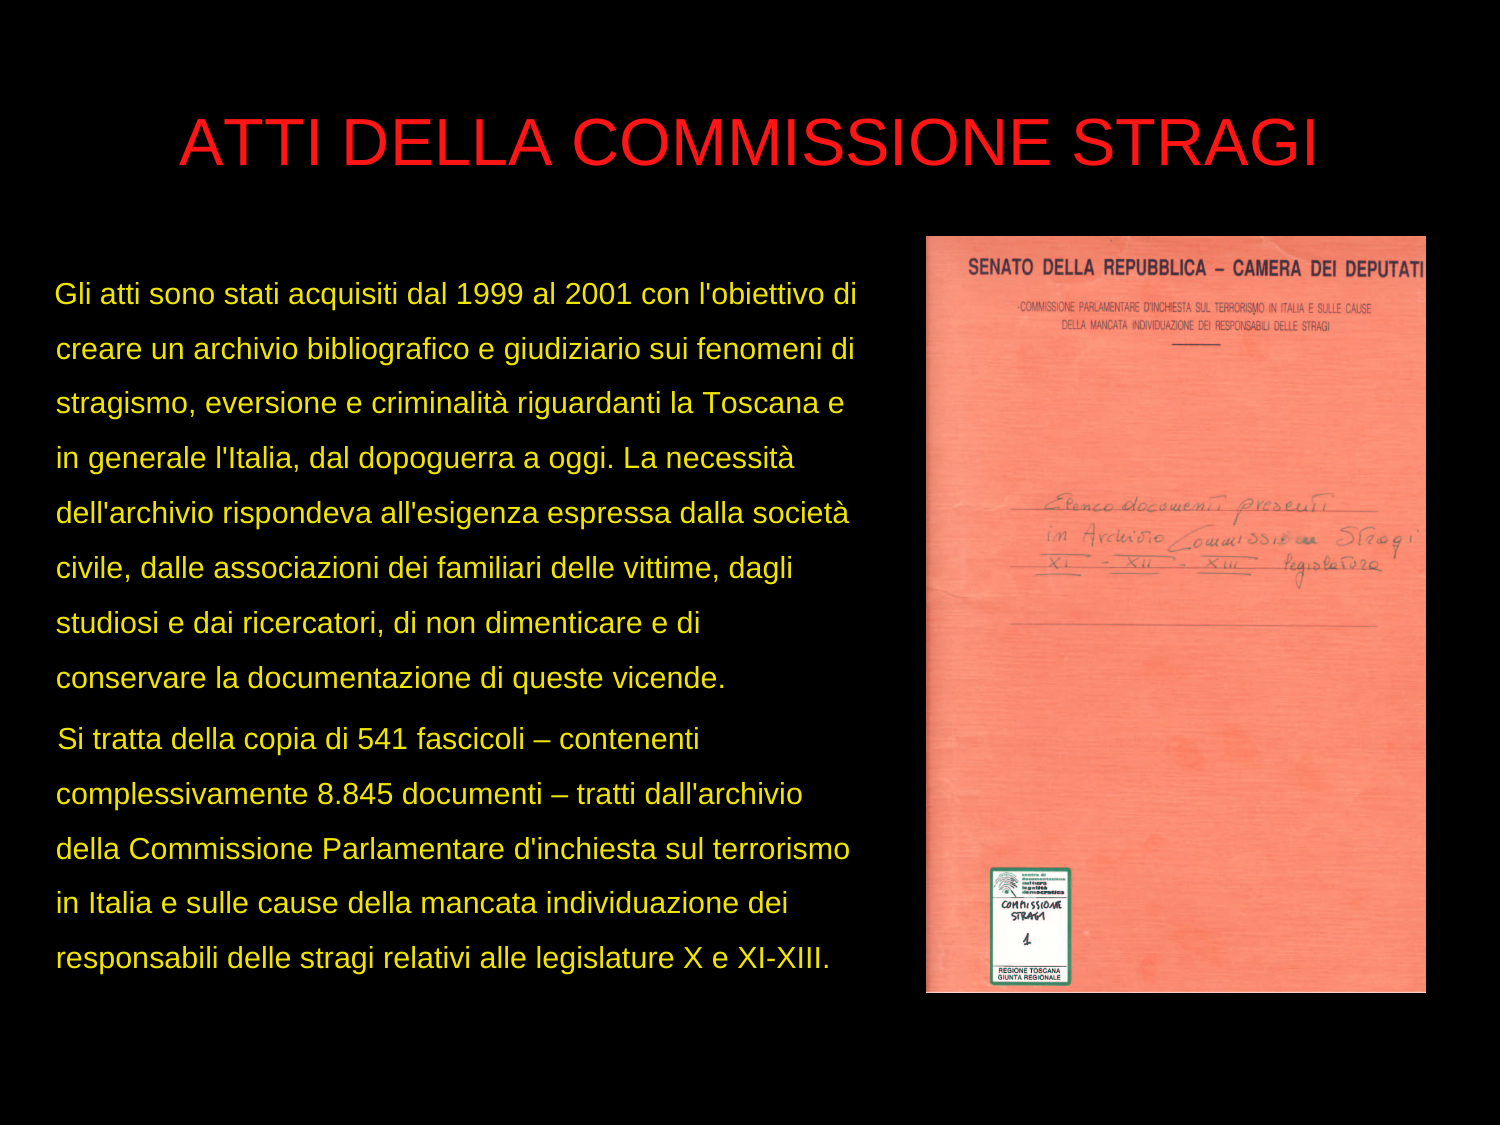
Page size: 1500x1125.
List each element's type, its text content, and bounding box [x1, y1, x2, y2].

list Gli atti sono stati acquisiti dal 1999 al 2001 con l'obiettivo di creare un archivio bibliografico e giudiziario sui fenomeni di stragismo, eversione e criminalità riguardanti la Toscana e in generale l'Italia, dal dopoguerra a oggi. La necessità dell'archivio rispondeva all'esigenza espressa dalla società civile, dalle associazioni dei familiari delle vittime, dagli studiosi e dai ricercatori, di non dimenticare e di conservare la documentazione di queste vicende. Si tratta della copia di 541 fascicoli – contenenti complessivamente 8.845 documenti – tratti dall'archivio della Commissione Parlamentare d'inchiesta sul terrorismo in Italia e sulle cause della mancata individuazione dei responsabili delle stragi relativi alle legislature X e XI-XIII. [0, 248, 875, 1016]
title ATTI DELLA COMMISSIONE STRAGI [75, 45, 1426, 233]
picture [926, 236, 1426, 993]
